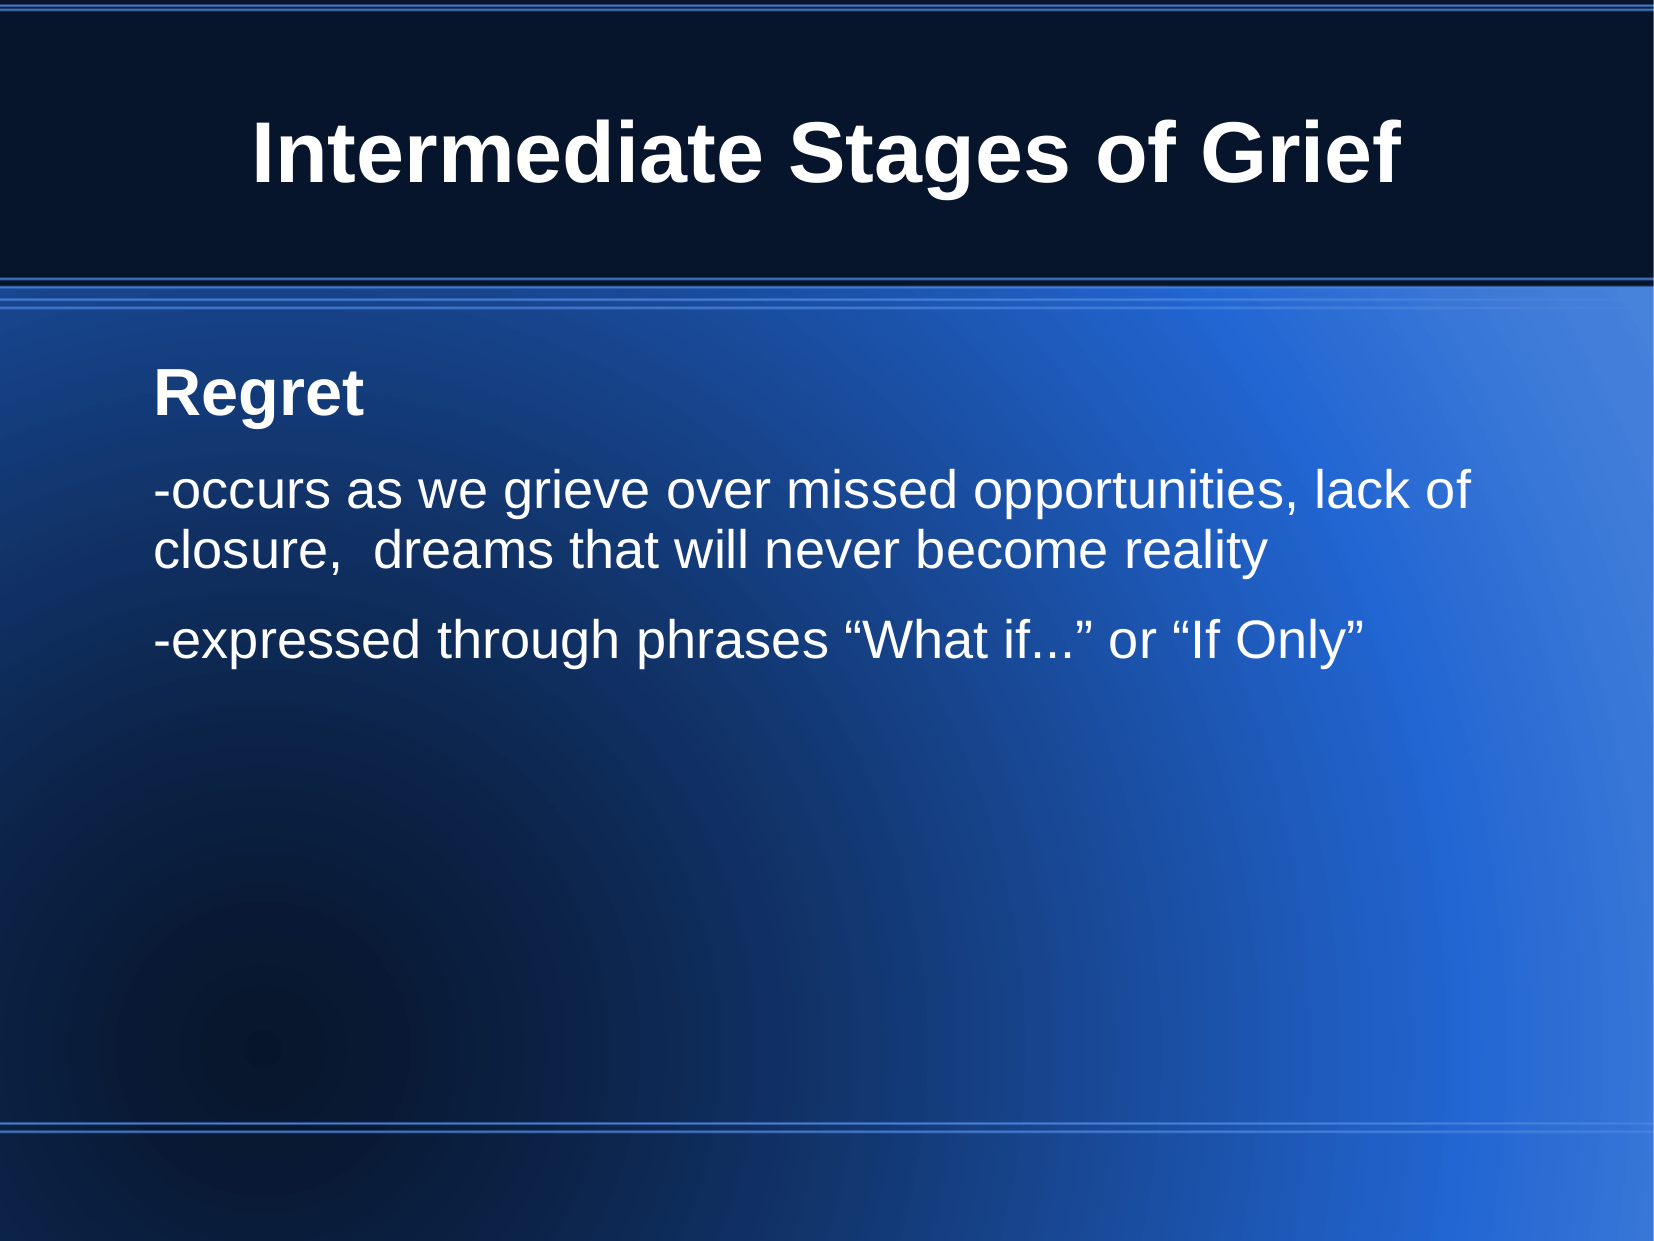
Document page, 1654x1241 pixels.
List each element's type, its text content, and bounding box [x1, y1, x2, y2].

list Regret -occurs as we grieve over missed opportunities, lack of closure, dreams that will never become reality -expressed through phrases “What if...” or “If Only” [82, 355, 1571, 1058]
title Intermediate Stages of Grief [82, 49, 1571, 257]
picture [0, 0, 1654, 1241]
